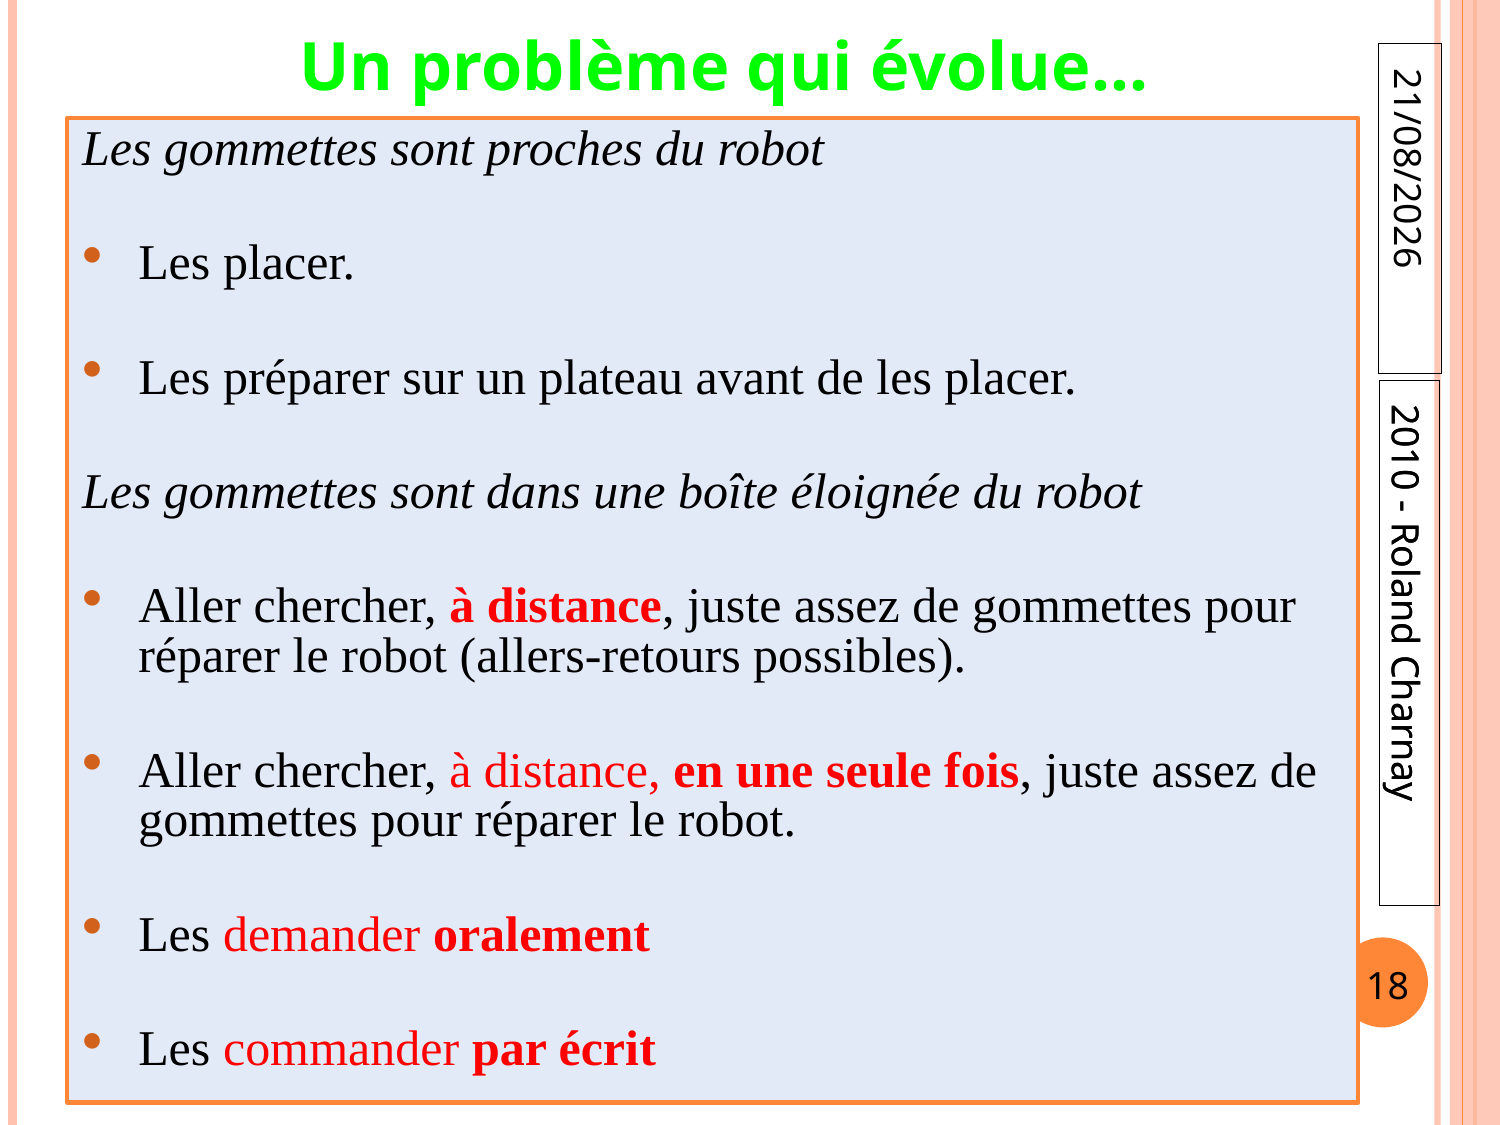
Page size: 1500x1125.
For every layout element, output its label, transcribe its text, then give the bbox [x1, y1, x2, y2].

text_box Les gommettes sont proches du robot Les placer. Les préparer sur un plateau avant de les placer. Les gommettes sont dans une boîte éloignée du robot Aller chercher, à distance, juste assez de gommettes pour réparer le robot (allers-retours possibles). Aller chercher, à distance, en une seule fois, juste assez de gommettes pour réparer le robot. Les demander oralement Les commander par écrit [67, 118, 1359, 1103]
text_box Un problème qui évolue… [9, 11, 1439, 127]
text_box <numéro> [1351, 952, 1452, 1038]
footer 2010 - Roland Charnay [1379, 380, 1440, 906]
